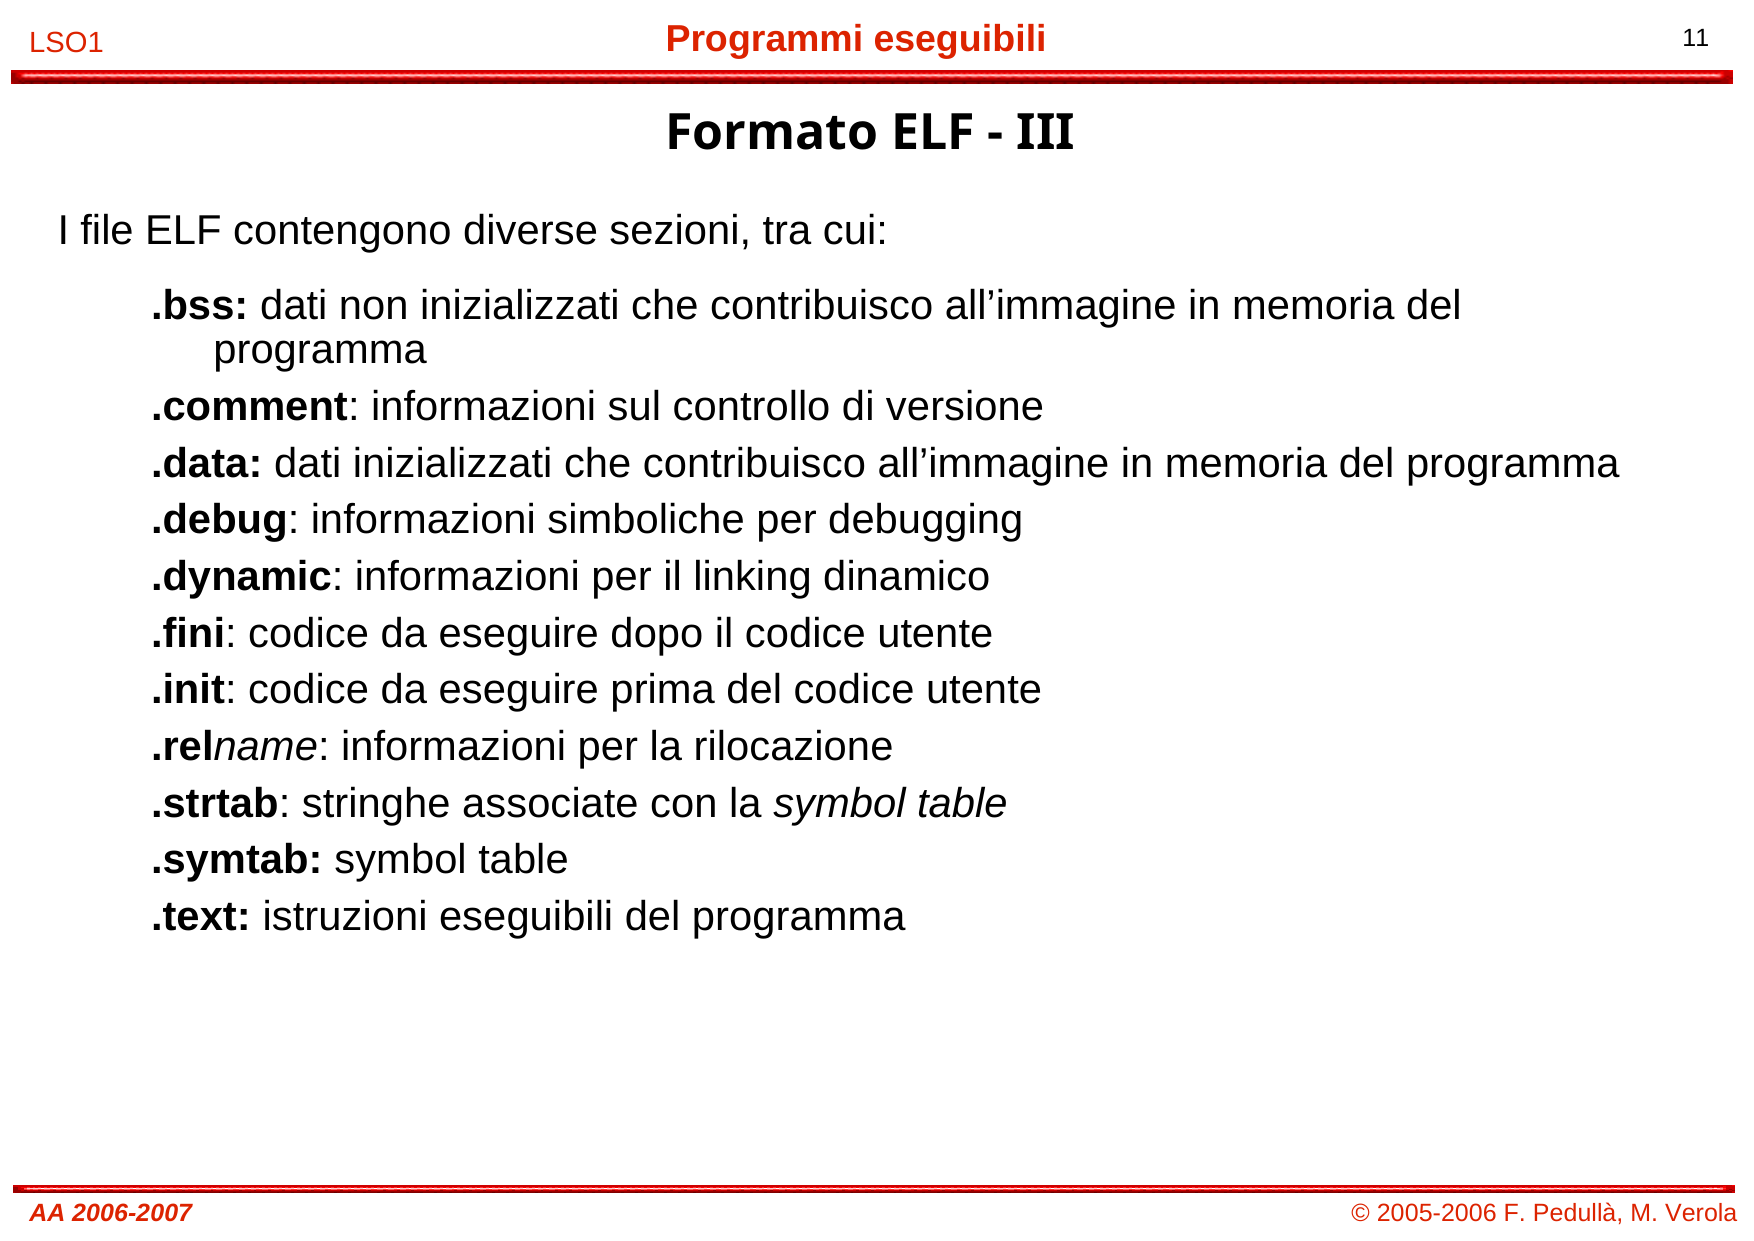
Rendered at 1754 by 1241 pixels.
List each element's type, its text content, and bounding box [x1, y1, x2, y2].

title Formato ELF - III [389, 84, 1364, 180]
picture [13, 1185, 1735, 1193]
picture [11, 70, 1733, 84]
list I file ELF contengono diverse sezioni, tra cui: .bss: dati non inizializzati che contribuisco all’immagine in memoria del programma .comment: informazioni sul controllo di versione .data: dati inizializzati che contribuisco all’immagine in memoria del programma .debug: informazioni simboliche per debugging .dynamic: informazioni per il linking dinamico .fini: codice da eseguire dopo il codice utente .init: codice da eseguire prima del codice utente .relname: informazioni per la rilocazione .strtab: stringhe associate con la symbol table .symtab: symbol table .text: istruzioni eseguibili del programma [40, 200, 1678, 995]
